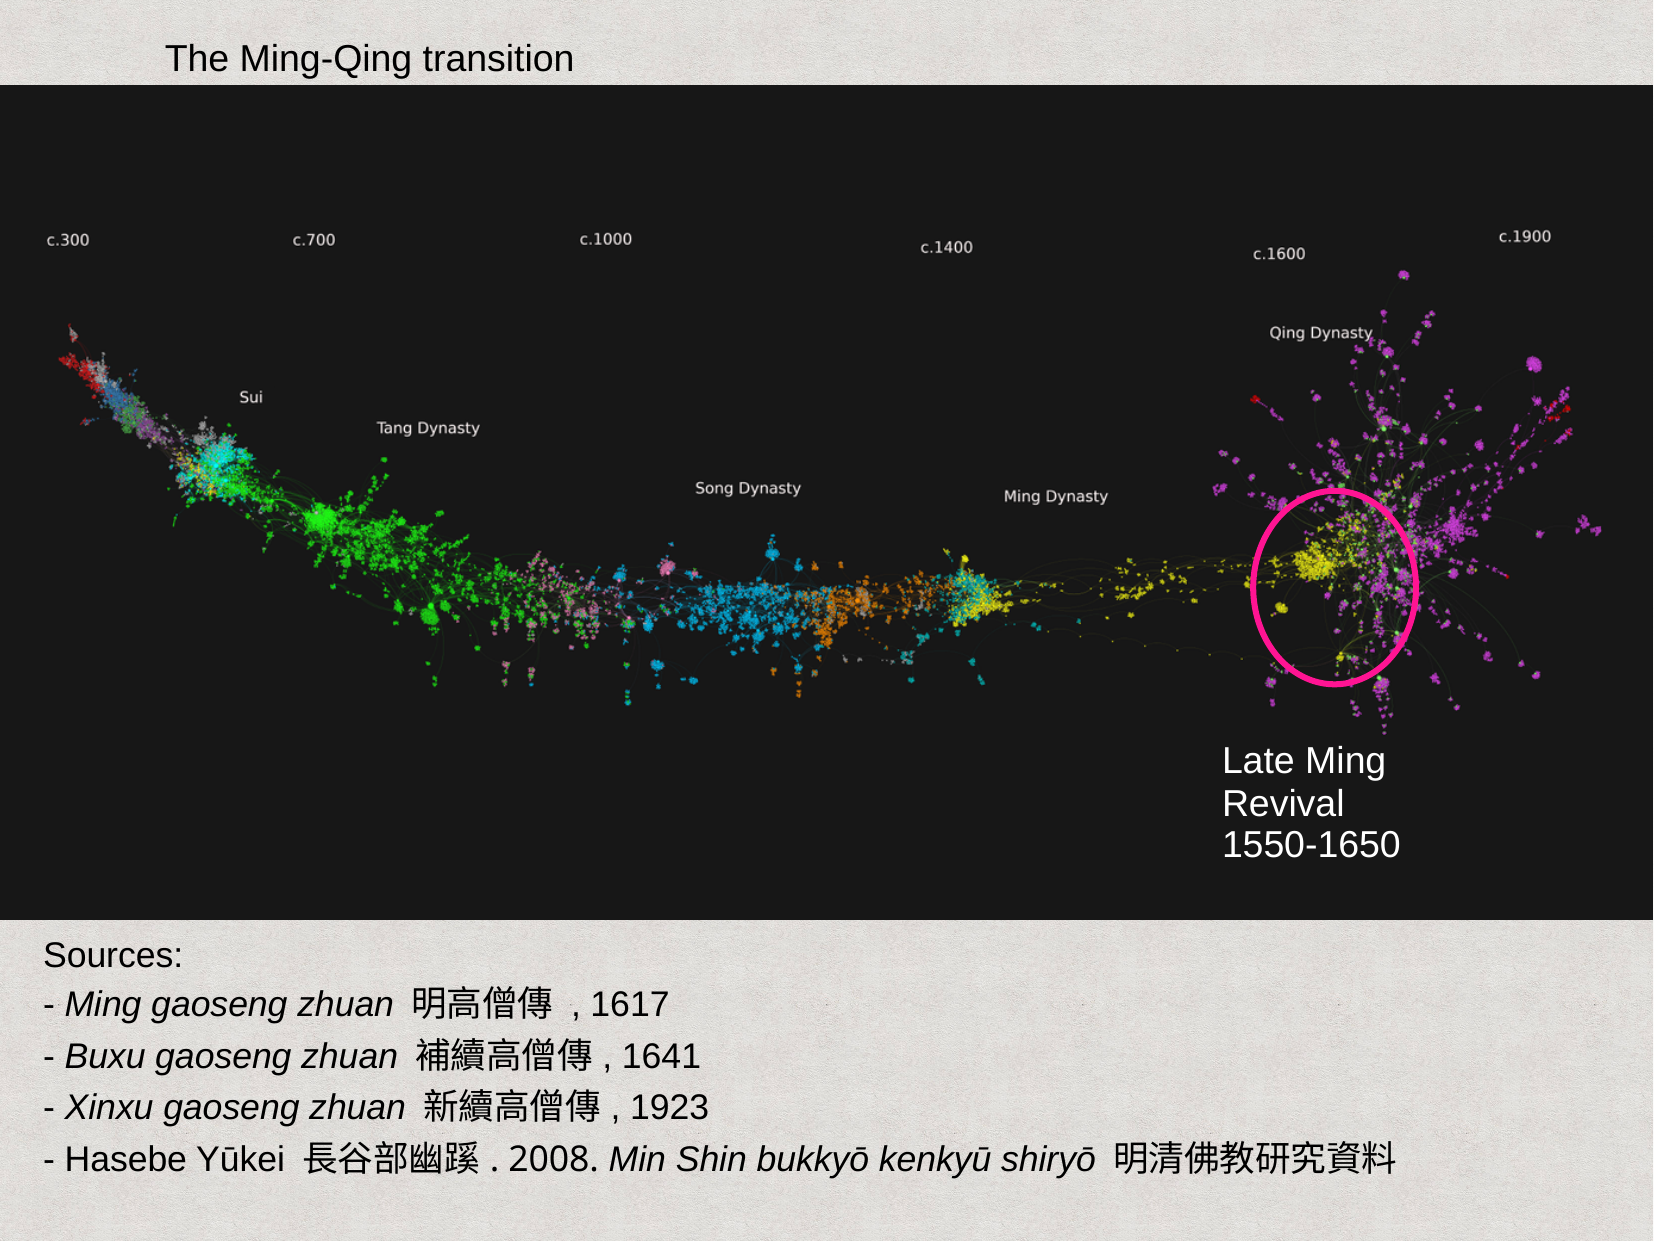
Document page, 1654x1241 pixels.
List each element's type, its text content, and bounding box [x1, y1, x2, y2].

text_box Late Ming Revival 1550-1650 [1207, 732, 1440, 916]
text_box The Ming-Qing transition [149, 30, 1410, 87]
picture [0, 0, 1654, 1241]
text_box Sources: - Ming gaoseng zhuan 明高僧傳 , 1617 - Buxu gaoseng zhuan 補續高僧傳, 1641 - Xinxu gaoseng zhuan 新續高僧傳, 1923 - Hasebe Yūkei 長谷部幽蹊. 2008. Min Shin bukkyō kenkyū shiryō 明清佛教研究資料 [28, 928, 1582, 1191]
